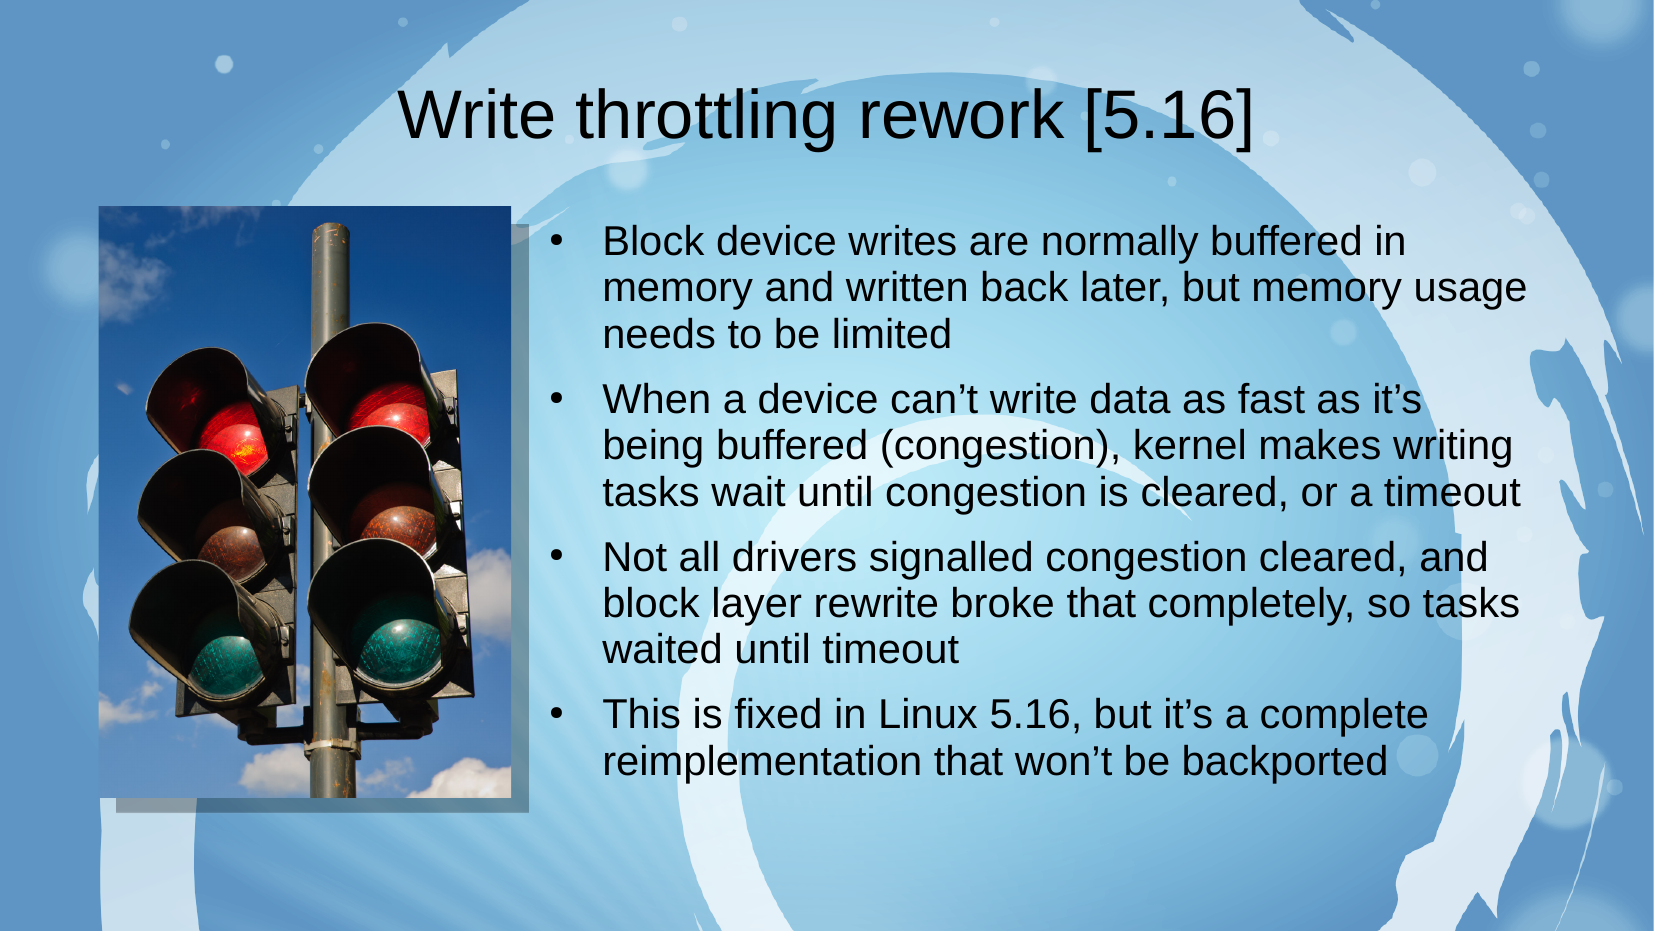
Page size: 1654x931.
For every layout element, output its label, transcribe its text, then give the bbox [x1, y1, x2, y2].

picture [0, 0, 1654, 931]
list Block device writes are normally buffered in memory and written back later, but memory usage needs to be limited When a device can’t write data as fast as it’s being buffered (congestion), kernel makes writing tasks wait until congestion is cleared, or a timeout Not all drivers signalled congestion cleared, and block layer rewrite broke that completely, so tasks waited until timeout This is fixed in Linux 5.16, but it’s a complete reimplementation that won’t be backported [531, 217, 1536, 832]
title Write throttling rework [5.16] [118, 37, 1536, 193]
